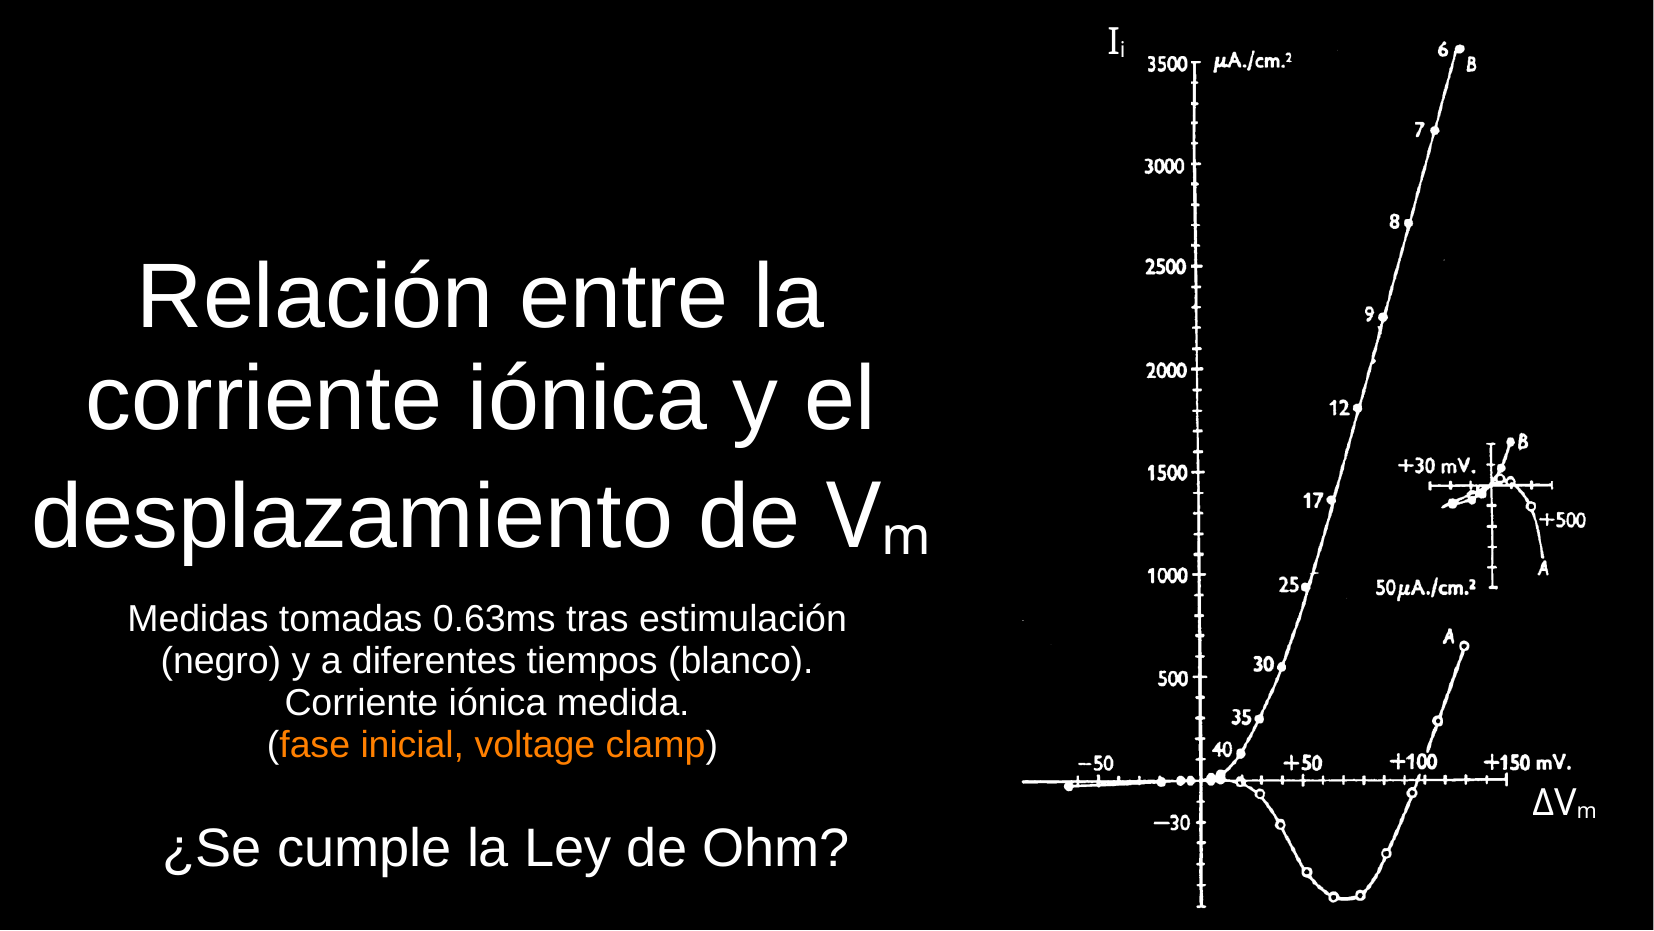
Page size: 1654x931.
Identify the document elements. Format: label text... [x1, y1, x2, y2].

text_box ΔVm [1517, 767, 1625, 832]
picture [1013, 29, 1595, 917]
title Relación entre la corriente iónica y el desplazamiento de Vm [17, 236, 945, 582]
text_box Ii [1092, 7, 1152, 71]
text_box Medidas tomadas 0.63ms tras estimulación (negro) y a diferentes tiempos (blanco). Corriente iónica medida. (fase inicial, voltage clamp) [88, 590, 886, 798]
text_box ¿Se cumple la Ley de Ohm? [147, 810, 896, 886]
